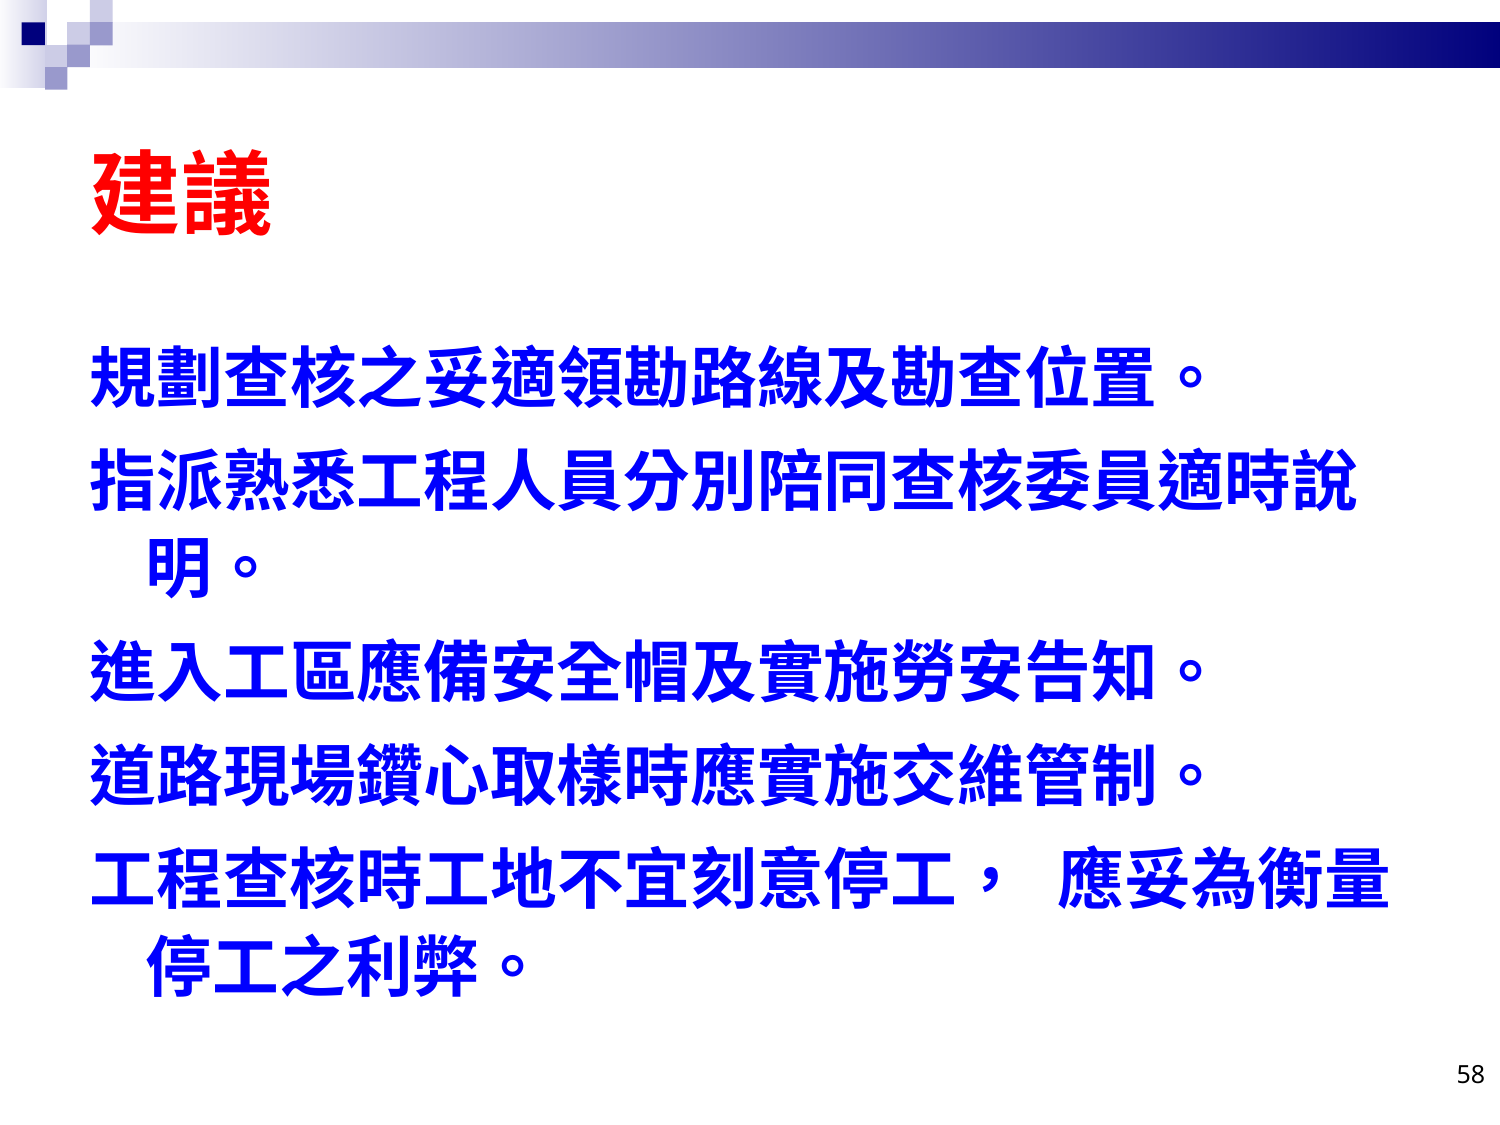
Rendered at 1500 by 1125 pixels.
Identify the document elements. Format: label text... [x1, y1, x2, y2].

list 規劃查核之妥適領勘路線及勘查位置。 指派熟悉工程人員分別陪同查核委員適時說明。 進入工區應備安全帽及實施勞安告知。 道路現場鑽心取樣時應實施交維管制。 工程查核時工地不宜刻意停工， 應妥為衡量停工之利弊。 [74, 324, 1426, 999]
text_box <number> [1149, 1025, 1500, 1101]
title 建議 [74, 75, 1426, 300]
